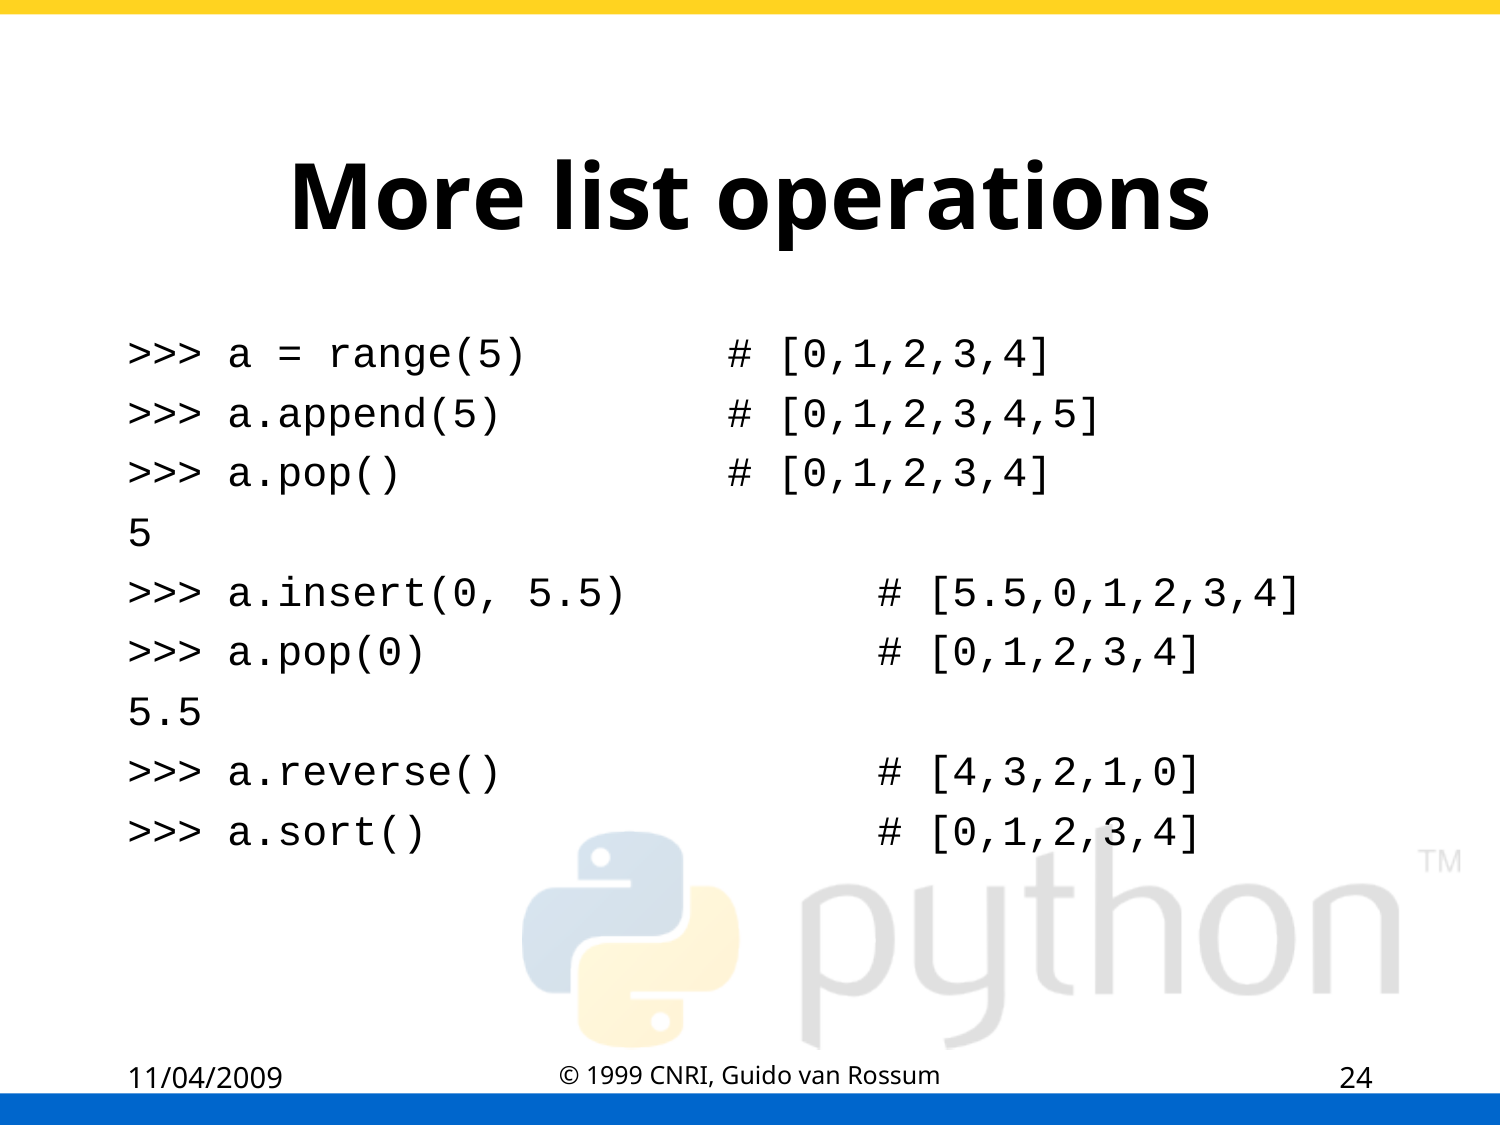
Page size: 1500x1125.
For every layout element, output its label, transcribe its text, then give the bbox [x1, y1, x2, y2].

title More list operations [112, 99, 1388, 288]
list >>> a = range(5) # [0,1,2,3,4] >>> a.append(5) # [0,1,2,3,4,5] >>> a.pop() # [0,1,2,3,4] 5 >>> a.insert(0, 5.5) # [5.5,0,1,2,3,4] >>> a.pop(0) # [0,1,2,3,4] 5.5 >>> a.reverse() # [4,3,2,1,0] >>> a.sort() # [0,1,2,3,4] [112, 324, 1388, 1001]
